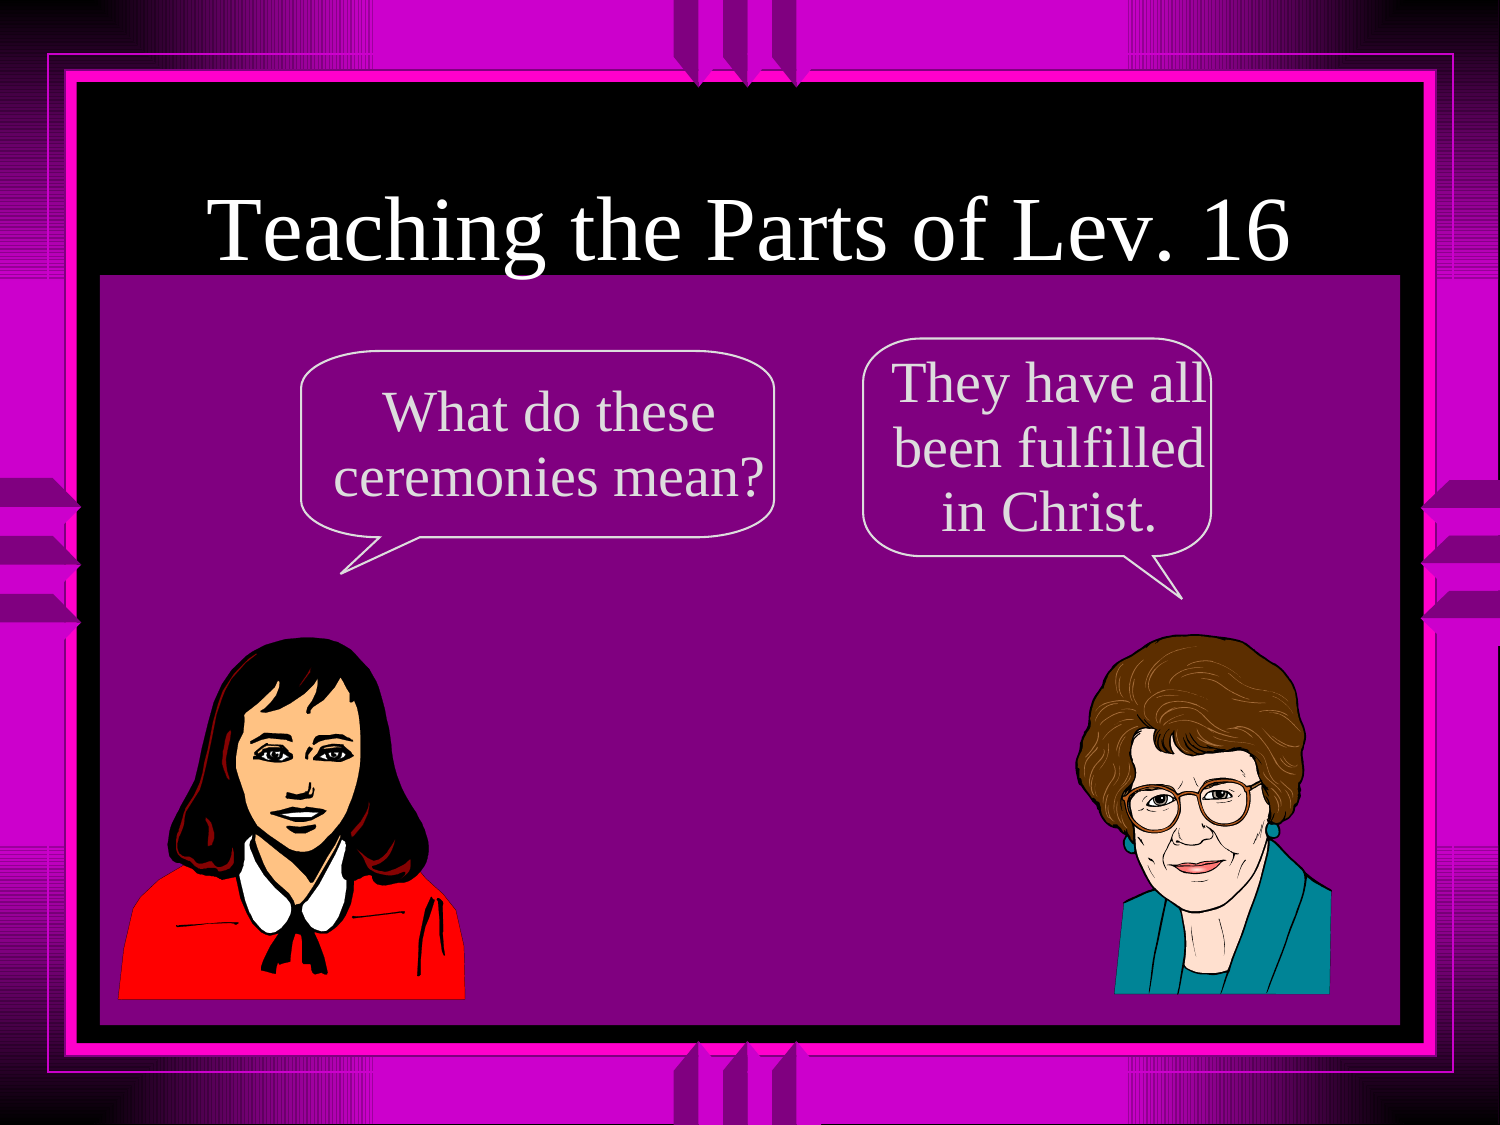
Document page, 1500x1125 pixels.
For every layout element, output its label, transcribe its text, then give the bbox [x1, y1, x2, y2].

picture [1074, 633, 1332, 995]
text_box They have all been fulfilled in Christ. [863, 338, 1212, 599]
picture [117, 637, 466, 1000]
text_box What do these ceremonies mean? [301, 350, 775, 574]
title Teaching the Parts of Lev. 16 [112, 99, 1388, 288]
text_box [99, 275, 1401, 1026]
